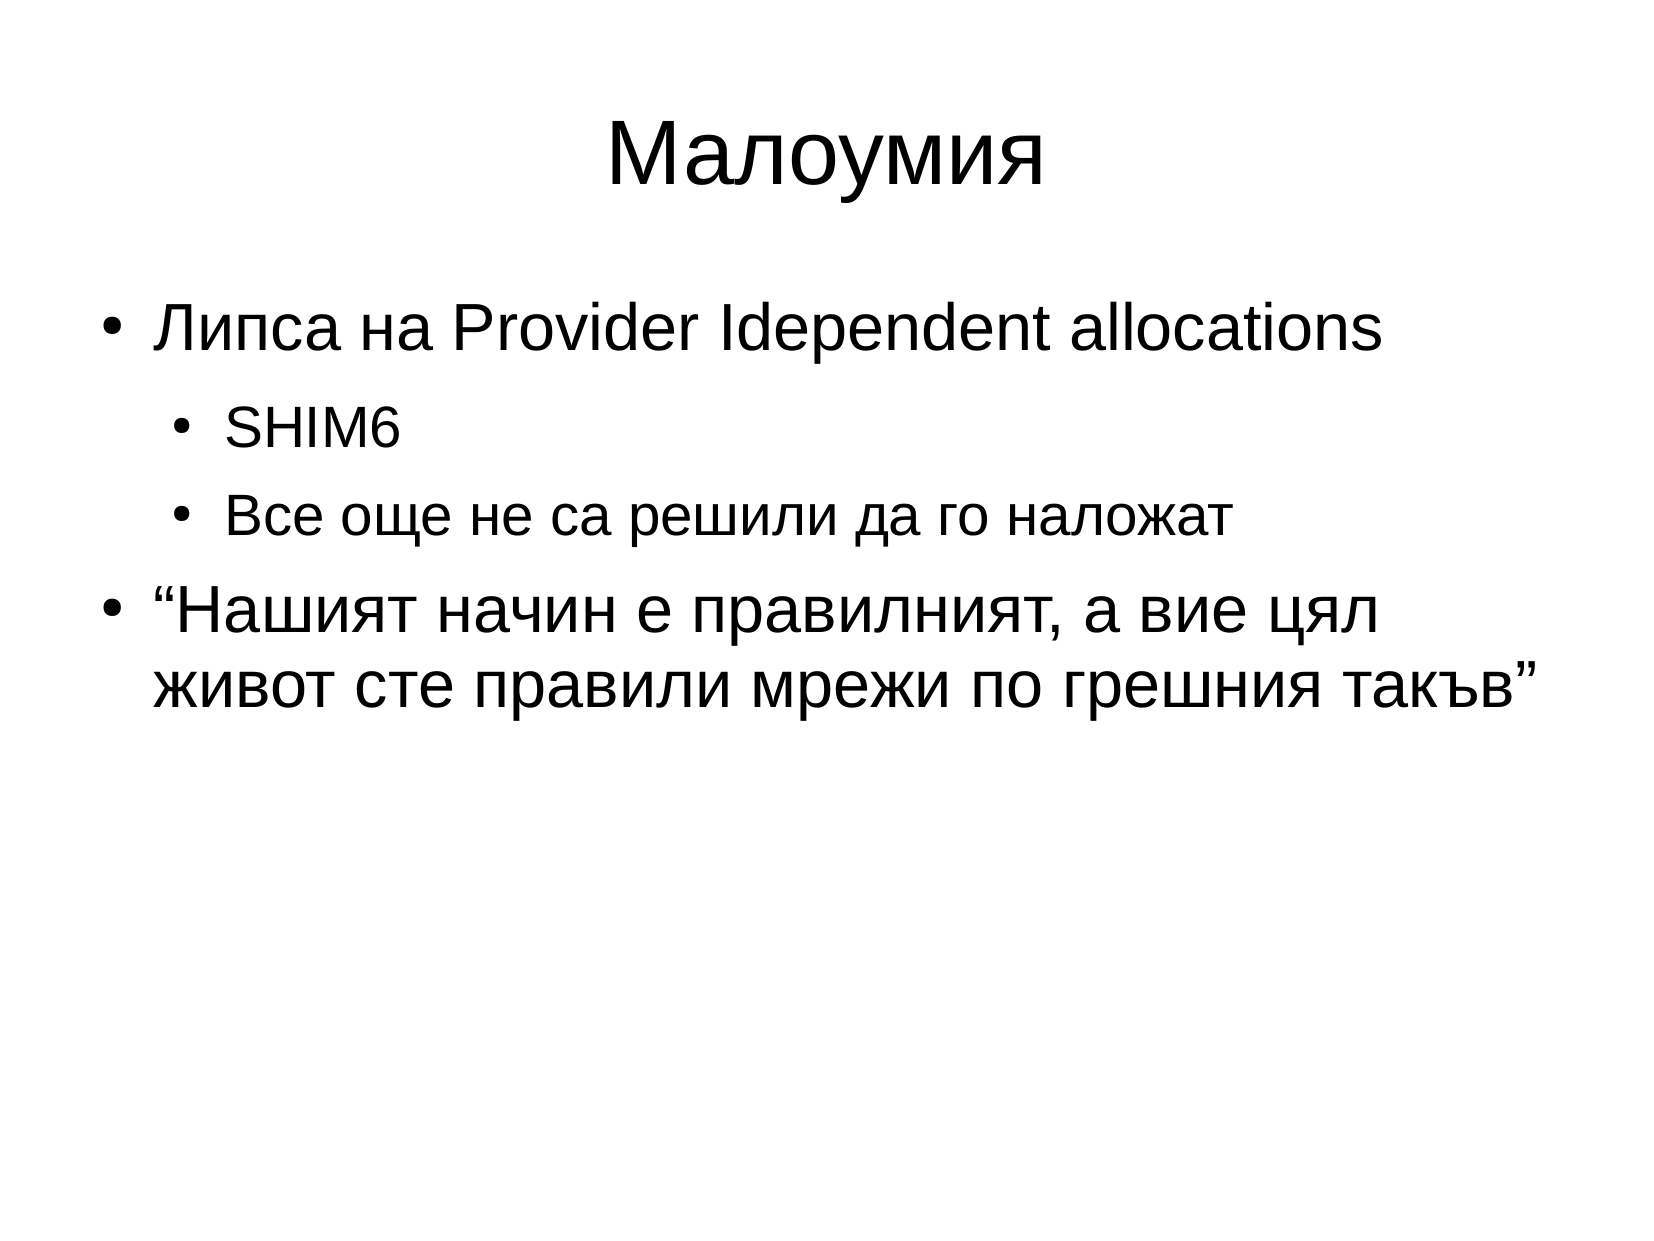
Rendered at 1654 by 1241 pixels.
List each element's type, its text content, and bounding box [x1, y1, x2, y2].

list Липса на Provider Idependent allocations SHIM6 Все още не са решили да го наложат “Нашият начин е правилният, а вие цял живот сте правили мрежи по грешния такъв” [82, 290, 1571, 1094]
title Малоумия [82, 56, 1571, 250]
